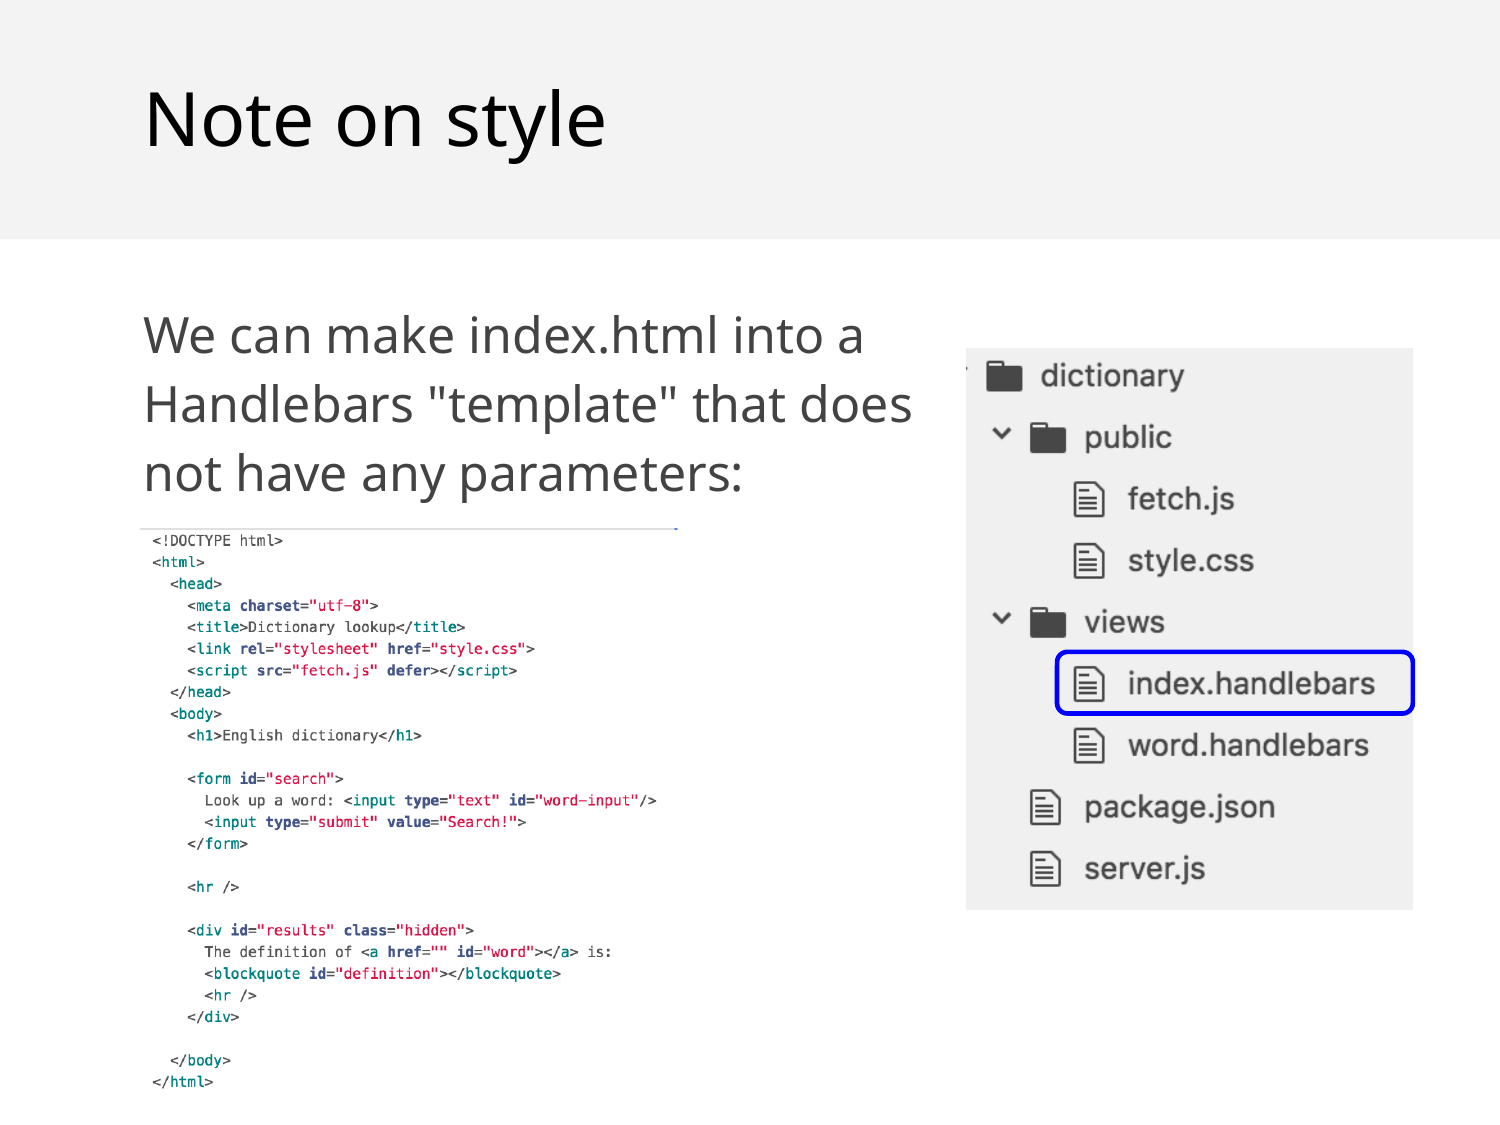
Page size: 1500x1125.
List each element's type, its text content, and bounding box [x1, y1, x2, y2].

list We can make index.html into a Handlebars "template" that does not have any parameters: [128, 279, 1004, 1027]
picture [1060, 655, 1410, 711]
title Note on style [128, 56, 1372, 183]
picture [966, 348, 1413, 910]
picture [140, 528, 690, 1091]
